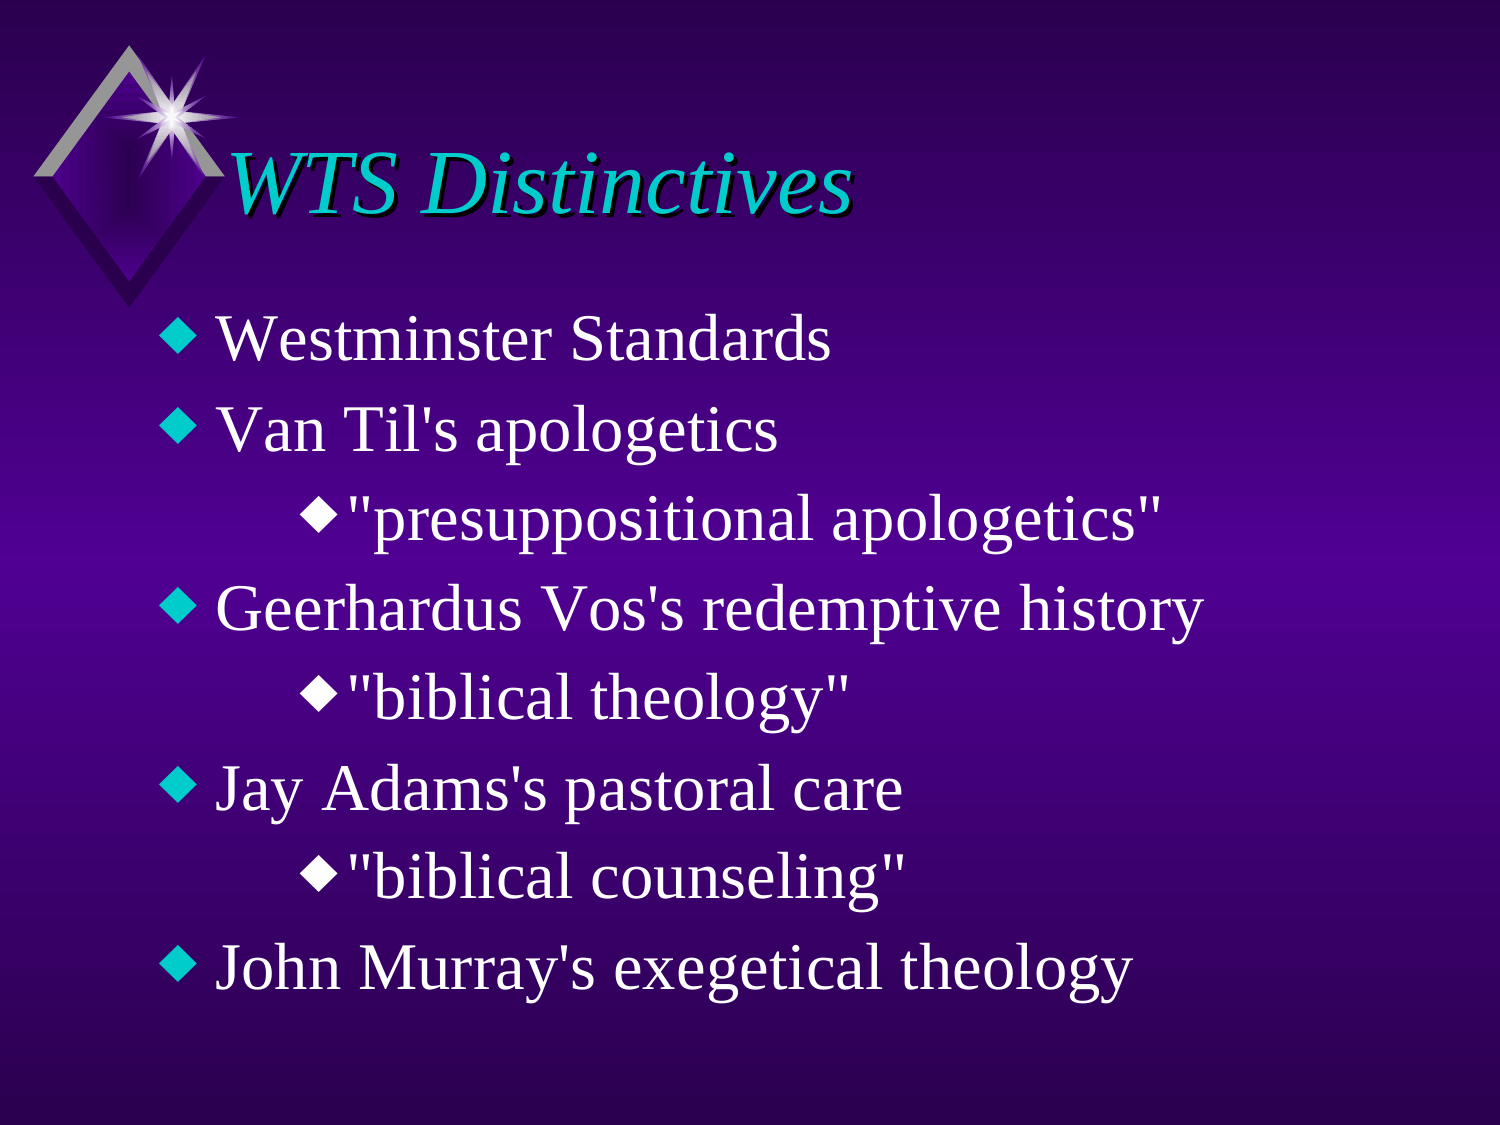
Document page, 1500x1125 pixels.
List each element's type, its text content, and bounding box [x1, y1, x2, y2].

list Westminster Standards Van Til's apologetics "presuppositional apologetics" Geerhardus Vos's redemptive history "biblical theology" Jay Adams's pastoral care "biblical counseling" John Murray's exegetical theology [102, 301, 1388, 1005]
title WTS Distinctives [224, 65, 1388, 301]
